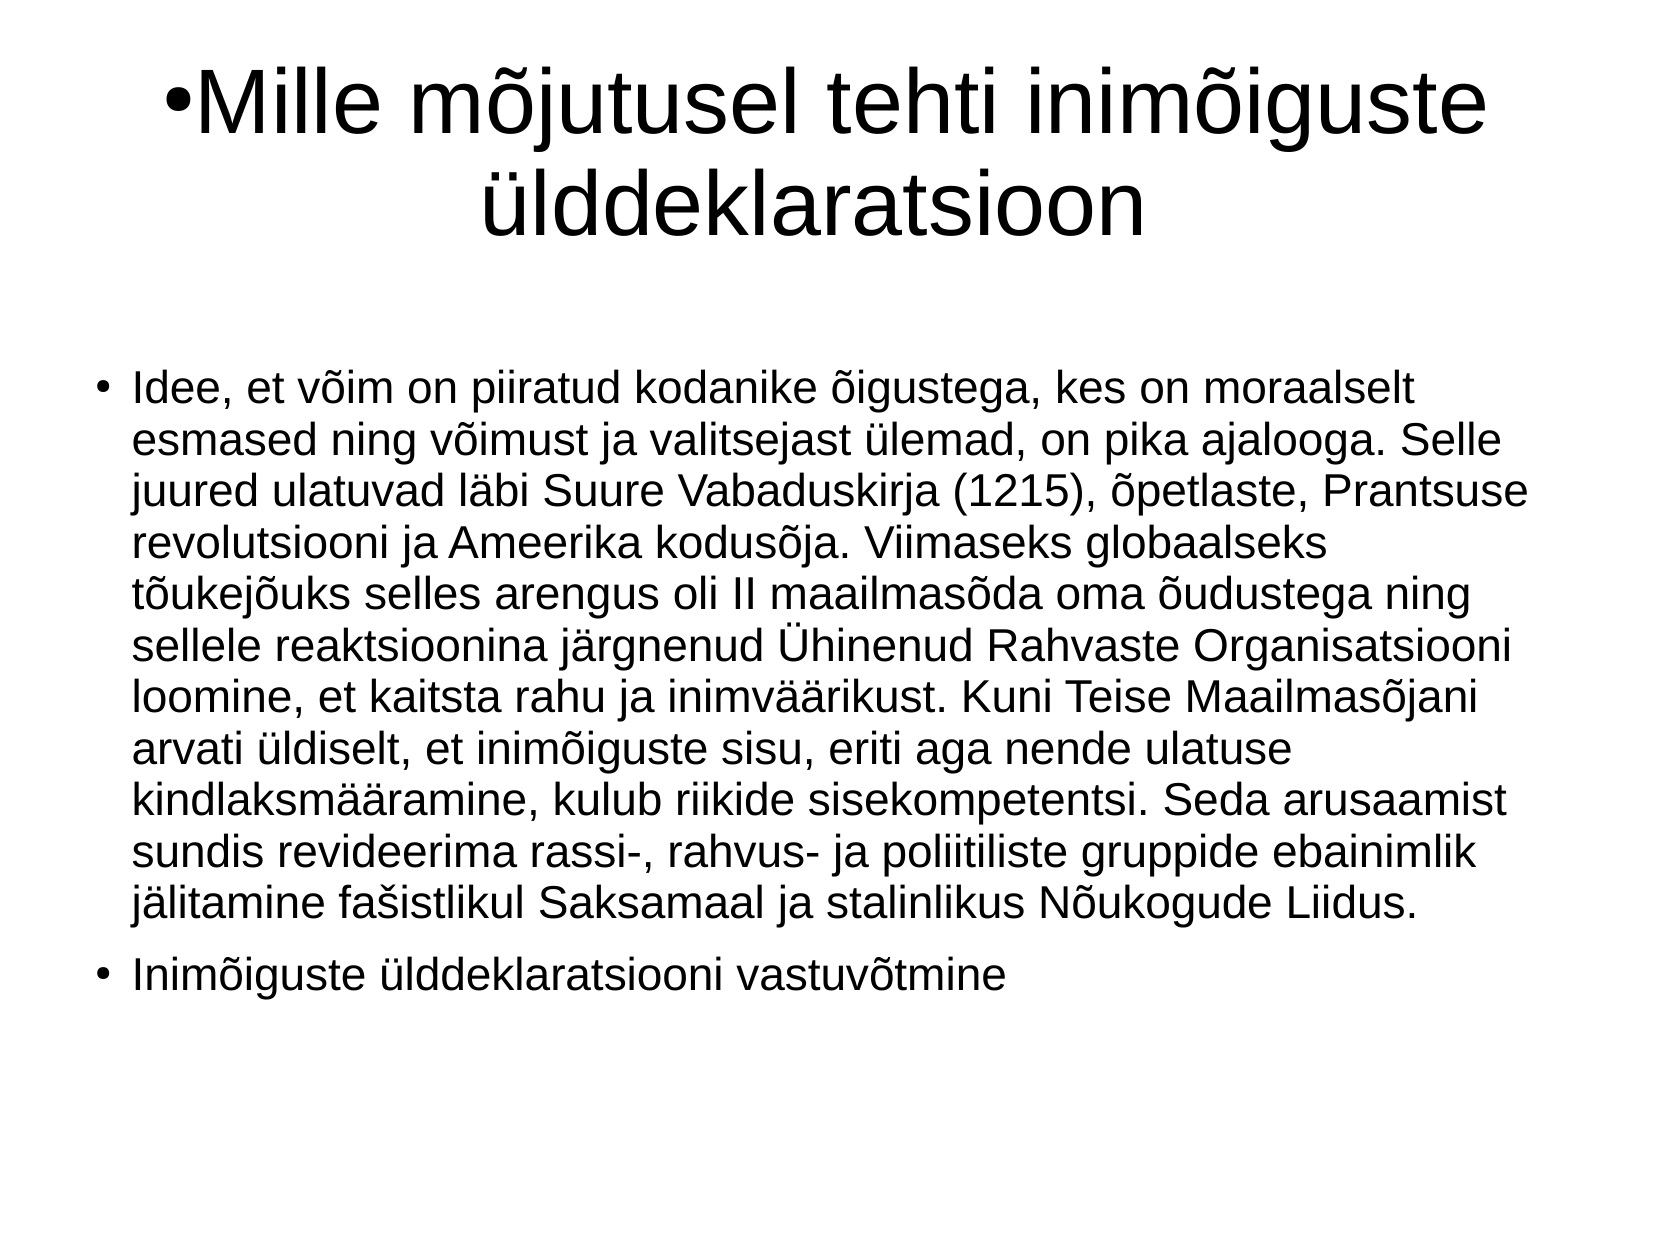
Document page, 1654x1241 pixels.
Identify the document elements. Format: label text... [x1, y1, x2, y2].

list Idee, et võim on piiratud kodanike õigustega, kes on moraalselt esmased ning võimust ja valitsejast ülemad, on pika ajalooga. Selle juured ulatuvad läbi Suure Vabaduskirja (1215), õpetlaste, Prantsuse revolutsiooni ja Ameerika kodusõja. Viimaseks globaalseks tõukejõuks selles arengus oli II maailmasõda oma õudustega ning sellele reaktsioonina järgnenud Ühinenud Rahvaste Organisatsiooni loomine, et kaitsta rahu ja inimväärikust. Kuni Teise Maailmasõjani arvati üldiselt, et inimõiguste sisu, eriti aga nende ulatuse kindlaksmääramine, kulub riikide sisekompetentsi. Seda arusaamist sundis revideerima rassi-, rahvus- ja poliitiliste gruppide ebainimlik jälitamine fašistlikul Saksamaal ja stalinlikus Nõukogude Liidus. Inimõiguste ülddeklaratsiooni vastuvõtmine [82, 290, 1538, 1010]
title Mille mõjutusel tehti inimõiguste ülddeklaratsioon [82, 49, 1571, 257]
